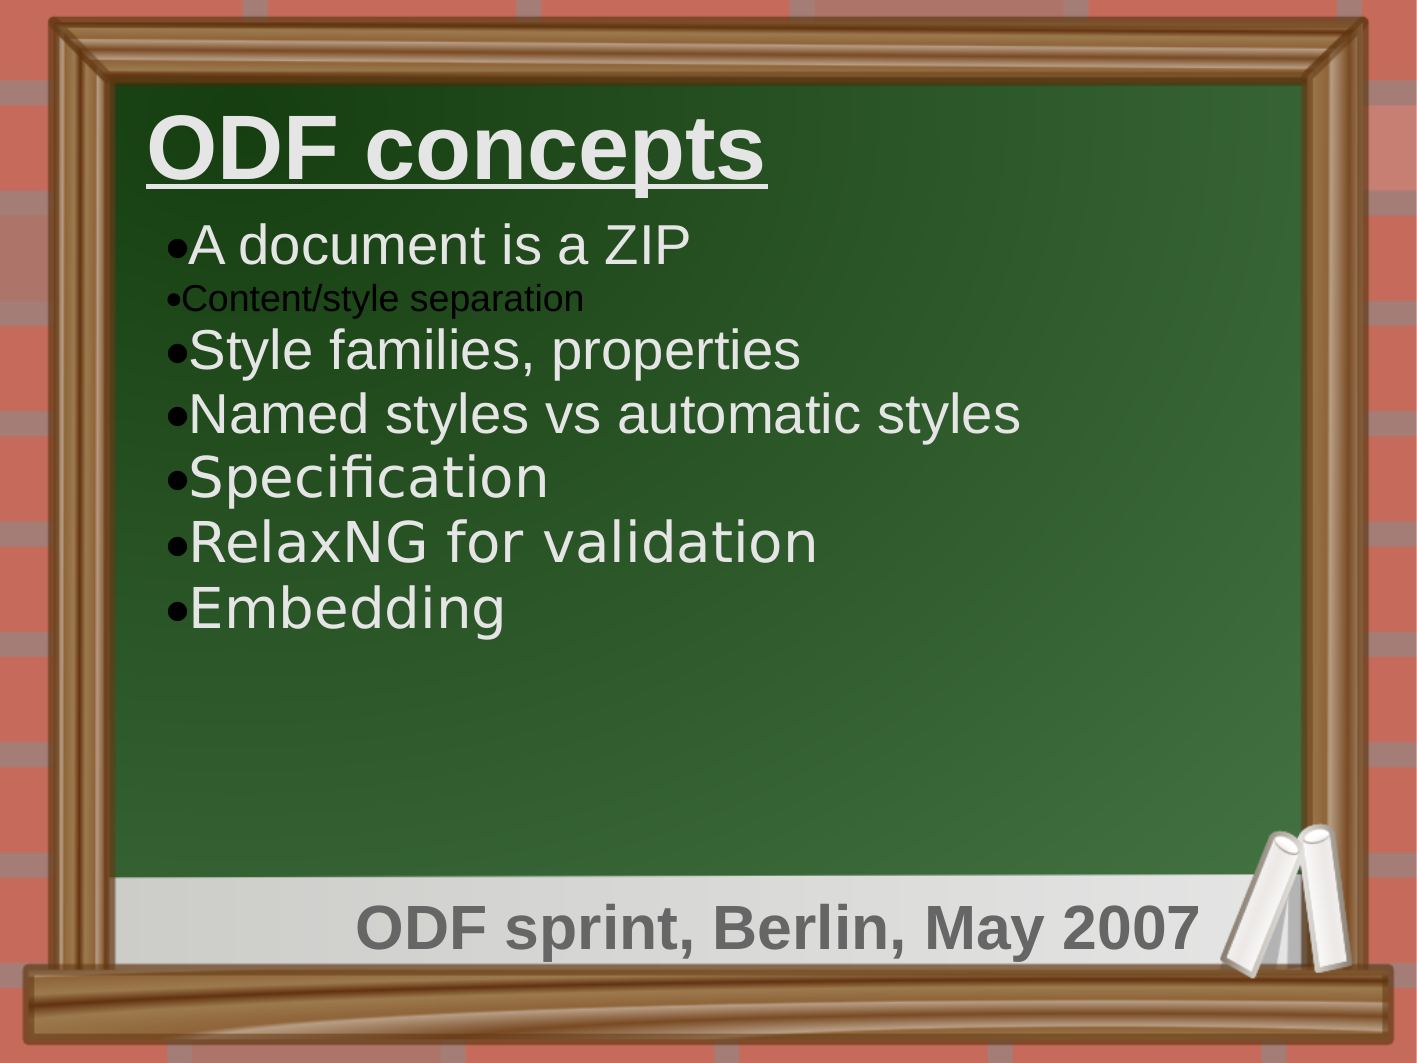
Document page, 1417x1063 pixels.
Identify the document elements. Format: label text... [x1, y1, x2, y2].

text_box A document is a ZIP Content/style separation Style families, properties Named styles vs automatic styles Specification RelaxNG for validation Embedding [151, 206, 1276, 863]
text_box ODF concepts [131, 88, 1313, 210]
picture [0, 0, 1417, 1063]
